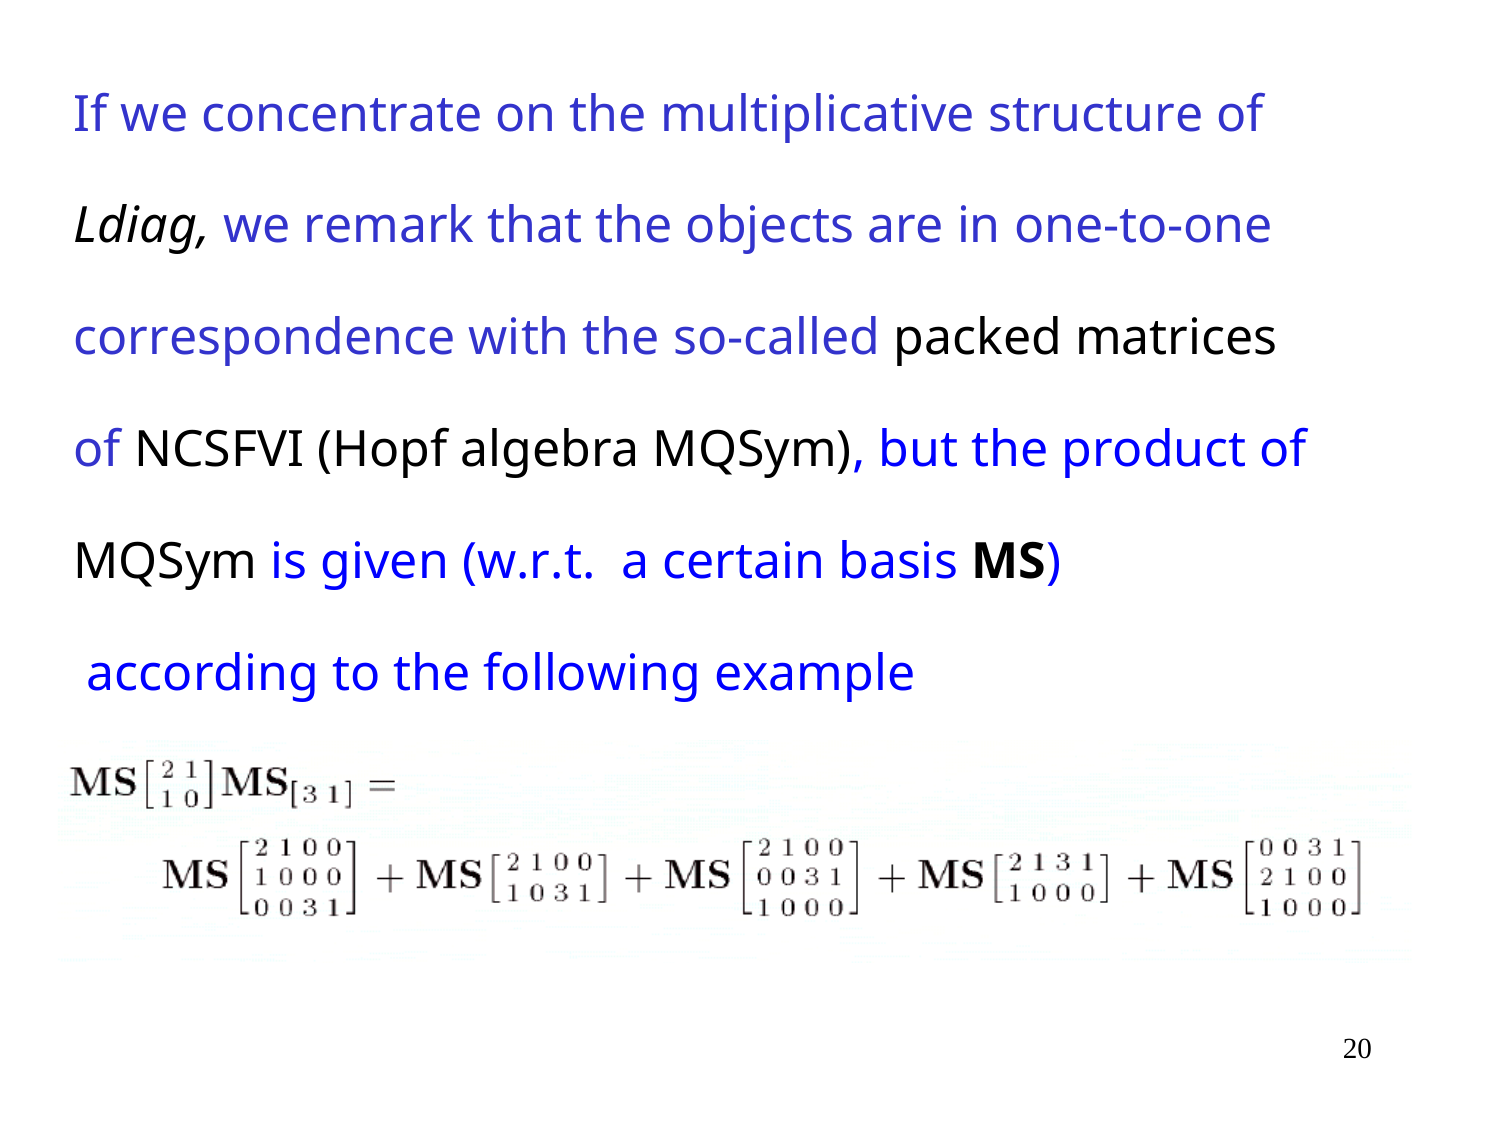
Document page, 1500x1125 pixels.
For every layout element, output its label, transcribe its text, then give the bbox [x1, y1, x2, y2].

text_box If we concentrate on the multiplicative structure of Ldiag, we remark that the objects are in one-to-one correspondence with the so-called packed matrices of NCSFVI (Hopf algebra MQSym), but the product of MQSym is given (w.r.t. a certain basis MS) according to the following example [59, 69, 1447, 714]
picture [57, 740, 1412, 963]
